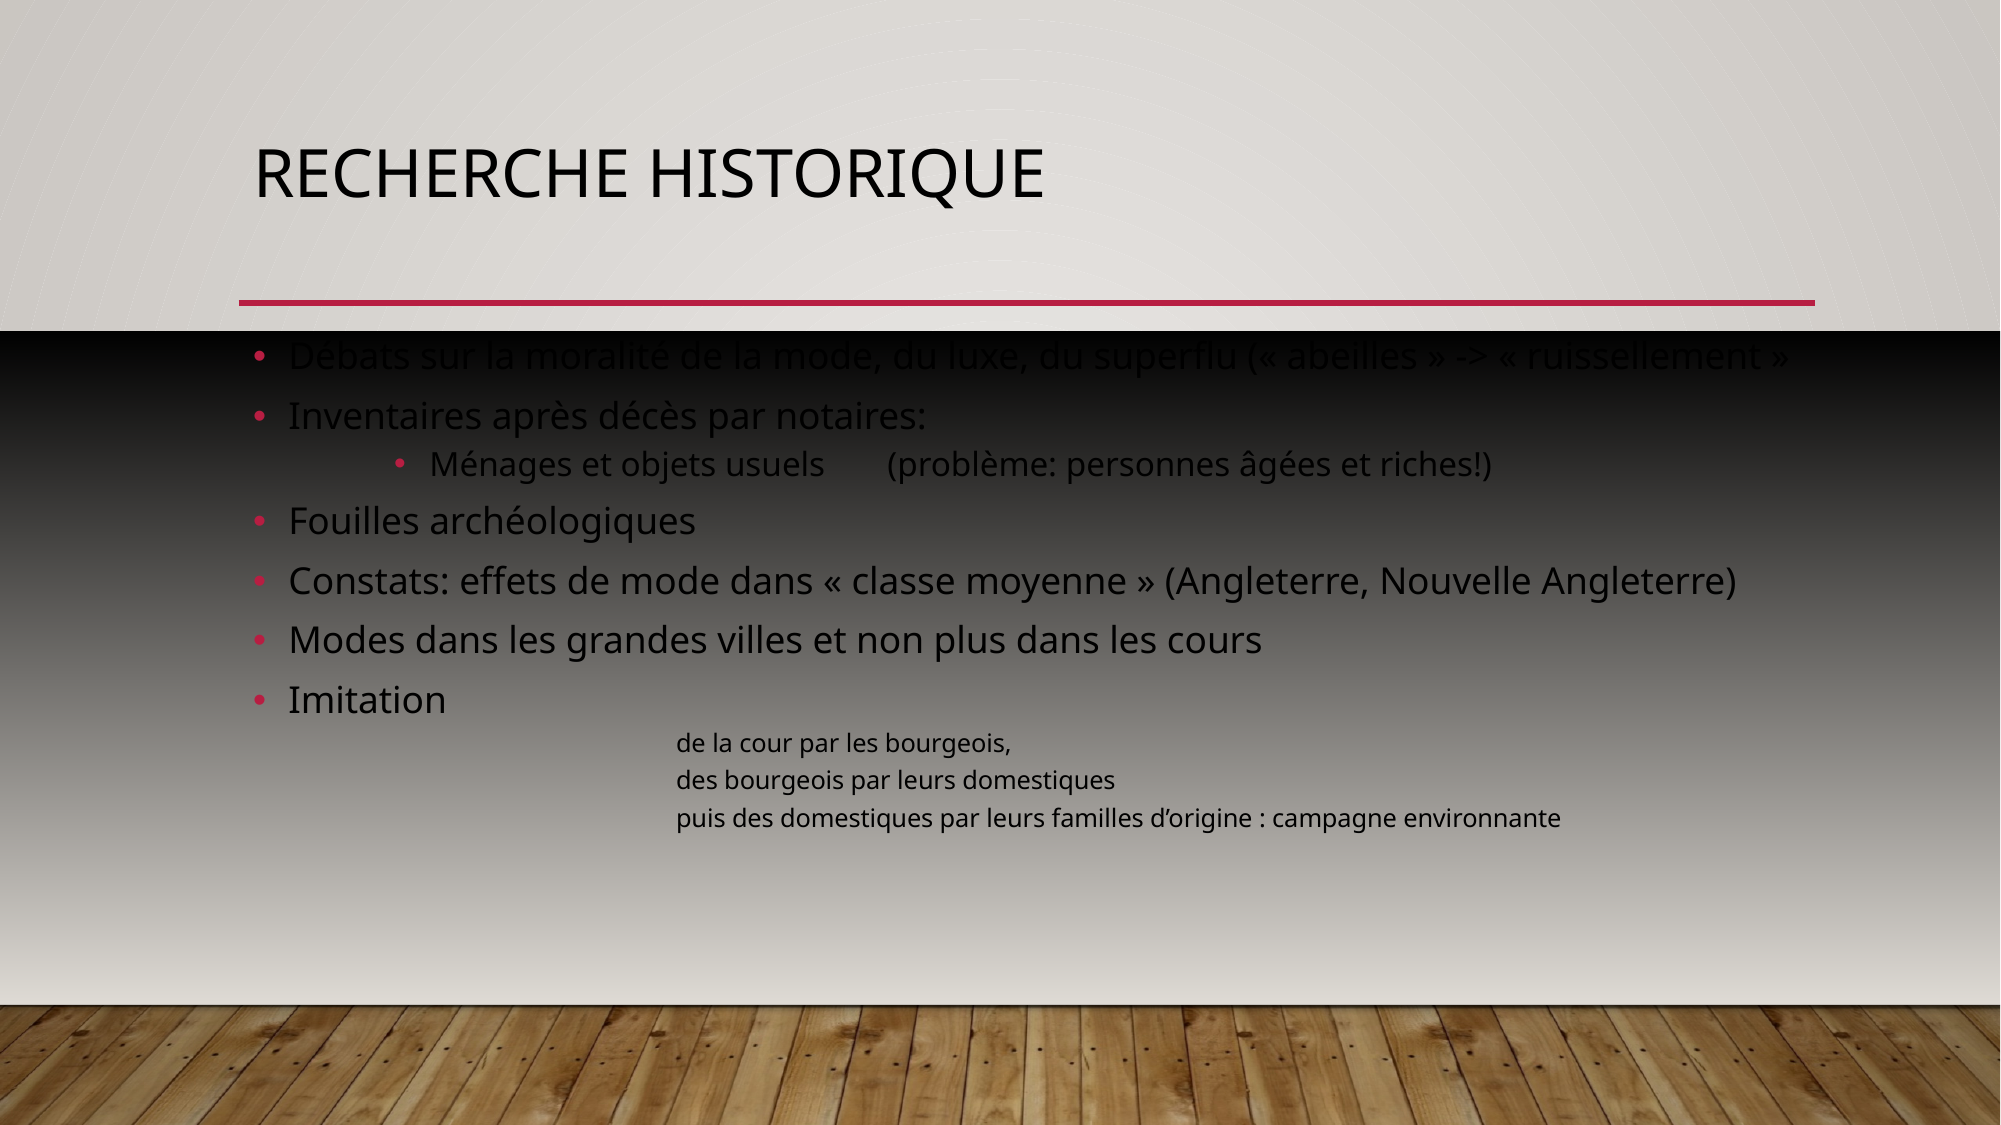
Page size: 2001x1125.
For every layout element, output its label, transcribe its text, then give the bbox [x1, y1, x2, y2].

list Débats sur la moralité de la mode, du luxe, du superflu (« abeilles » -> « ruissellement » Inventaires après décès par notaires: Ménages et objets usuels (problème: personnes âgées et riches!) Fouilles archéologiques Constats: effets de mode dans « classe moyenne » (Angleterre, Nouvelle Angleterre) Modes dans les grandes villes et non plus dans les cours Imitation de la cour par les bourgeois, des bourgeois par leurs domestiques puis des domestiques par leurs familles d’origine : campagne environnante [238, 330, 1814, 897]
title Recherche historique [238, 131, 1814, 305]
